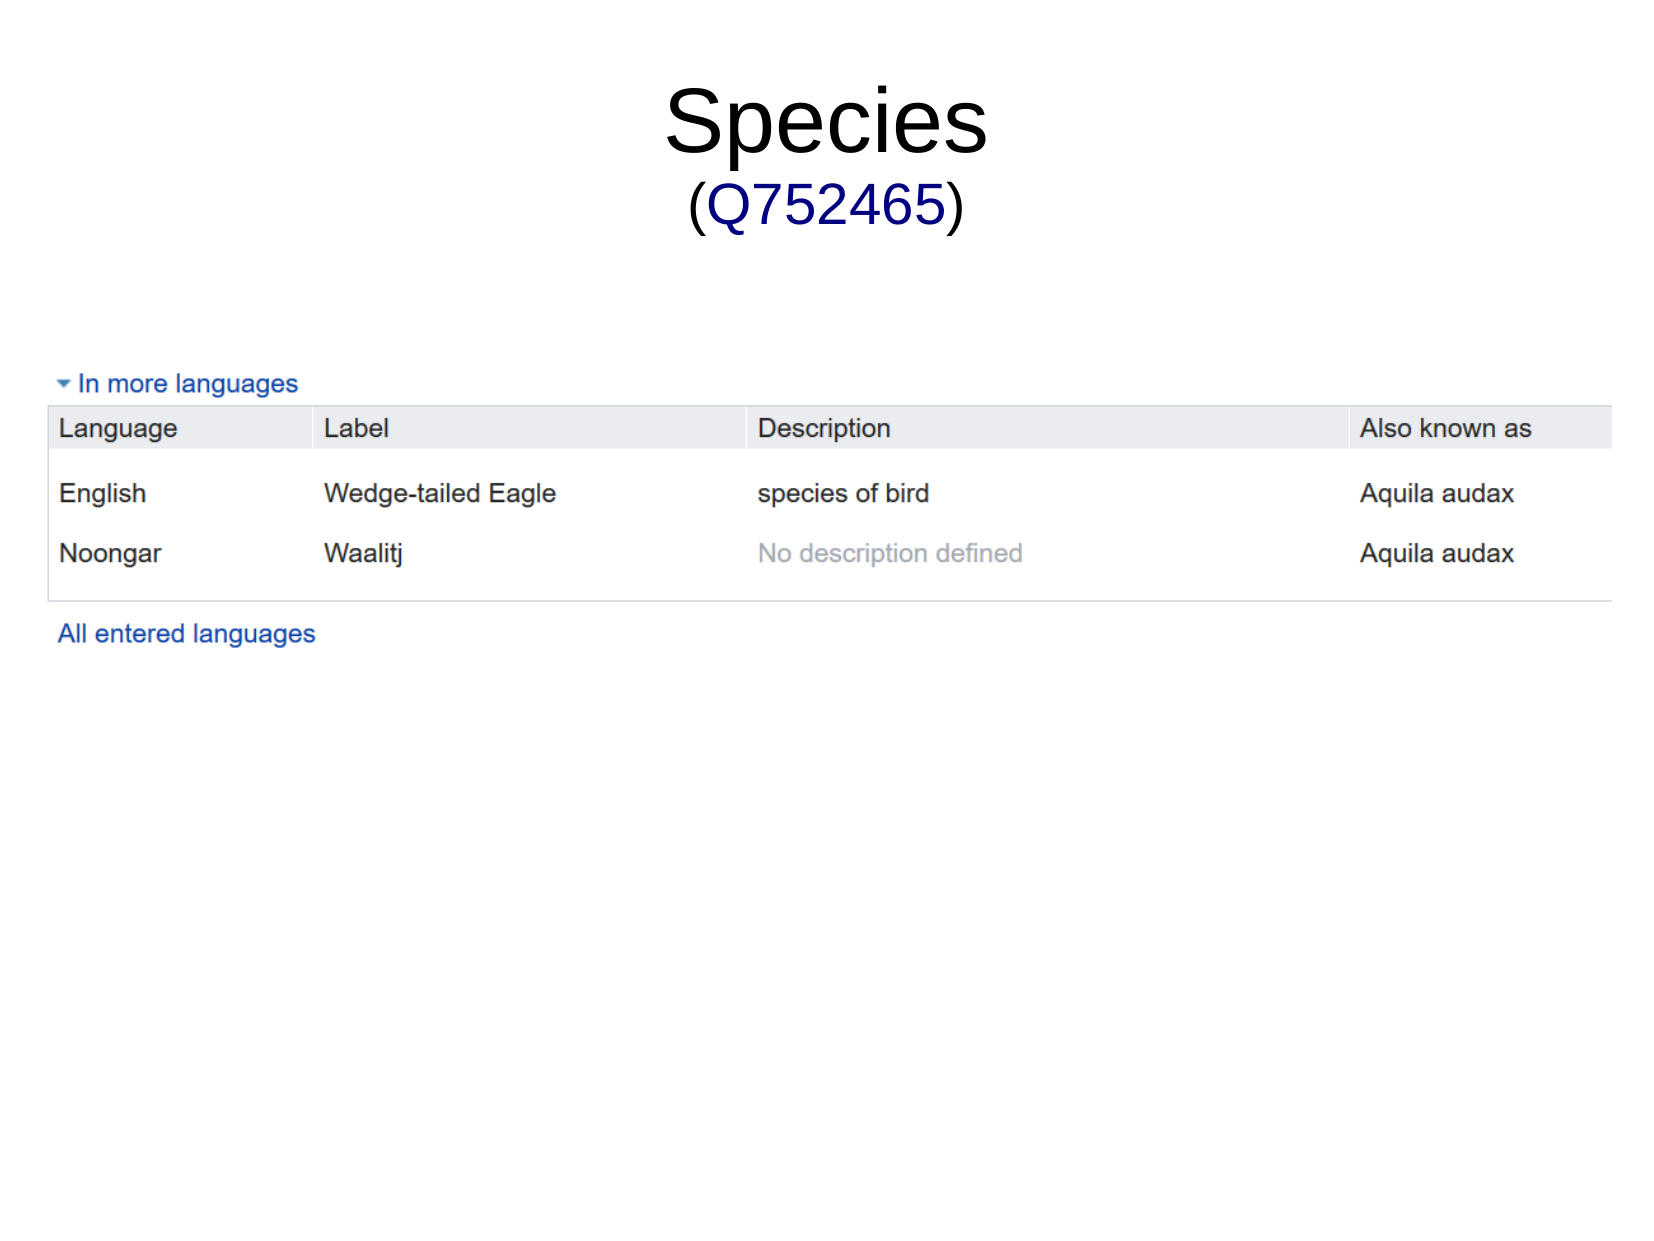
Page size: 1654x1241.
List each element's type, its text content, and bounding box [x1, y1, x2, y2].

picture [21, 339, 1612, 709]
title Species (Q752465) [82, 49, 1571, 257]
